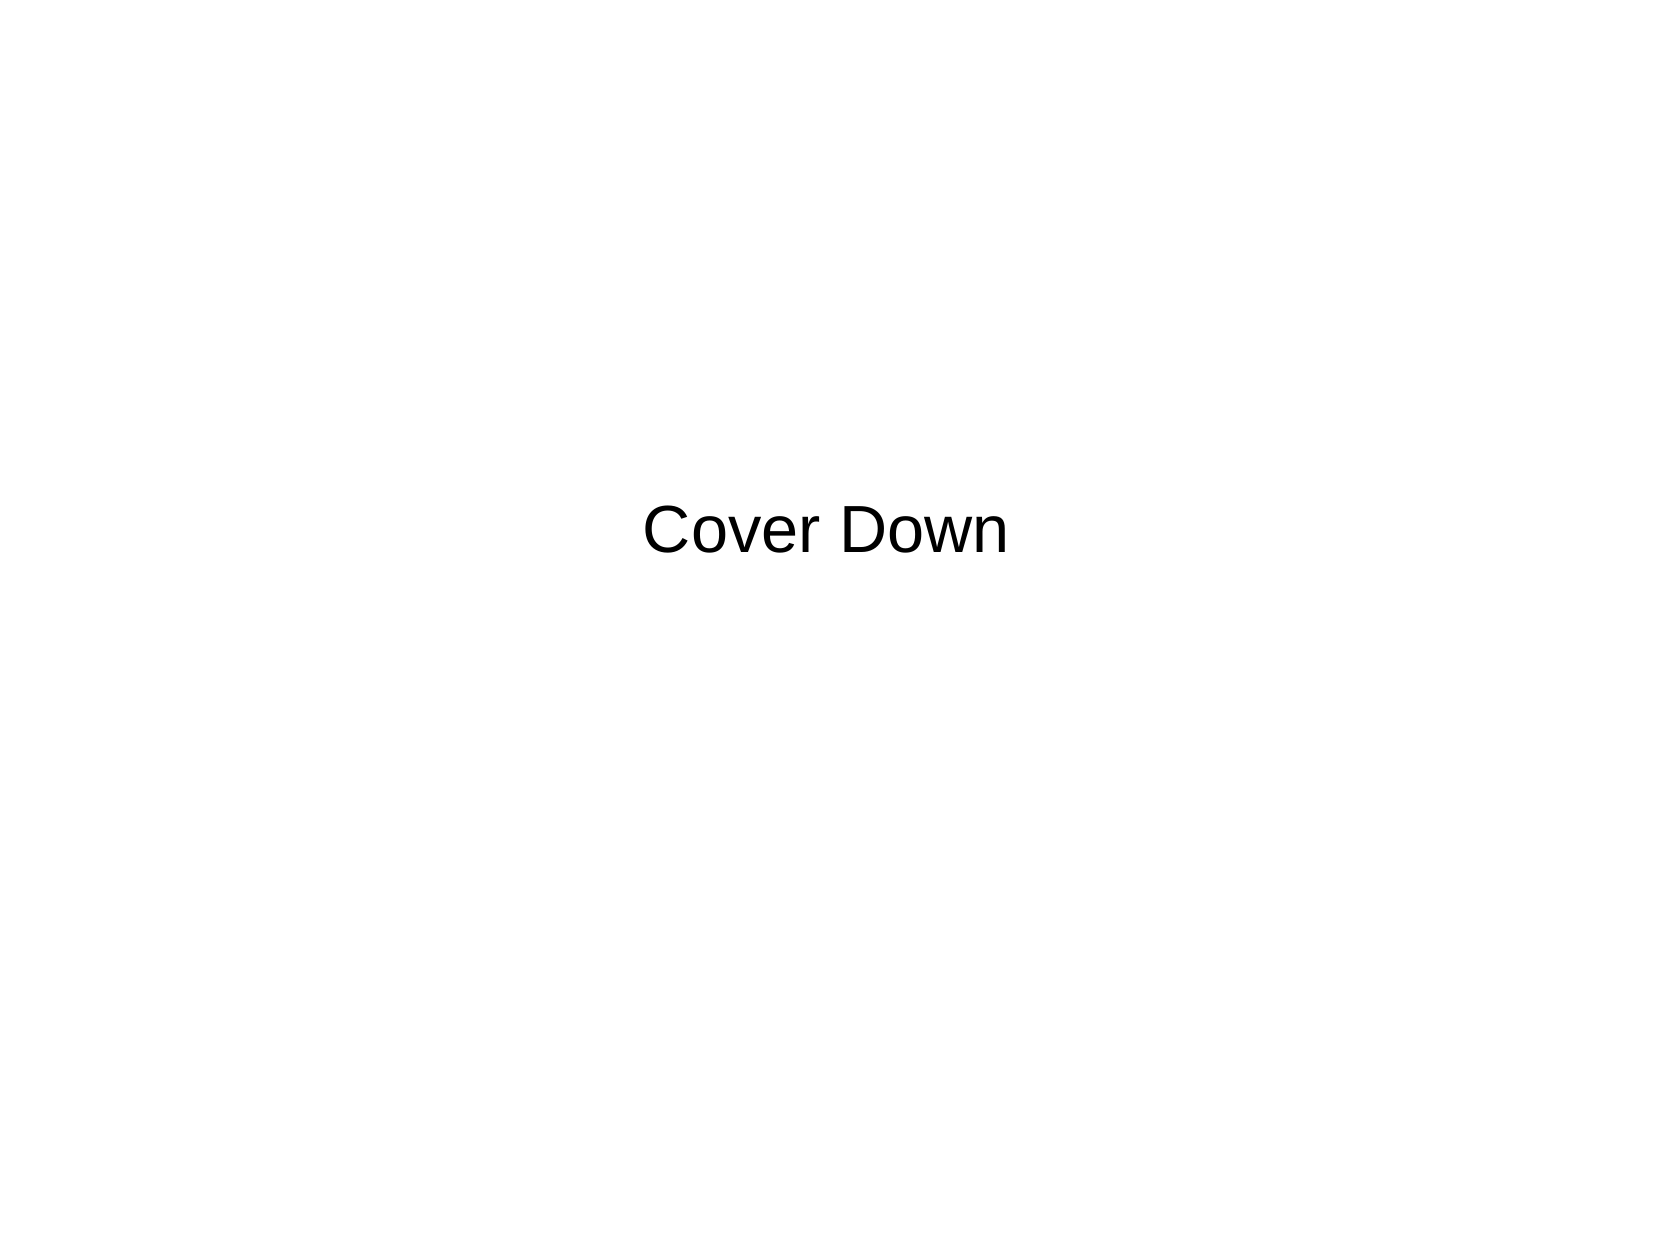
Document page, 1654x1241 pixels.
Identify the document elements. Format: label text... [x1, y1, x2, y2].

subtitle Cover Down [82, 49, 1571, 1010]
